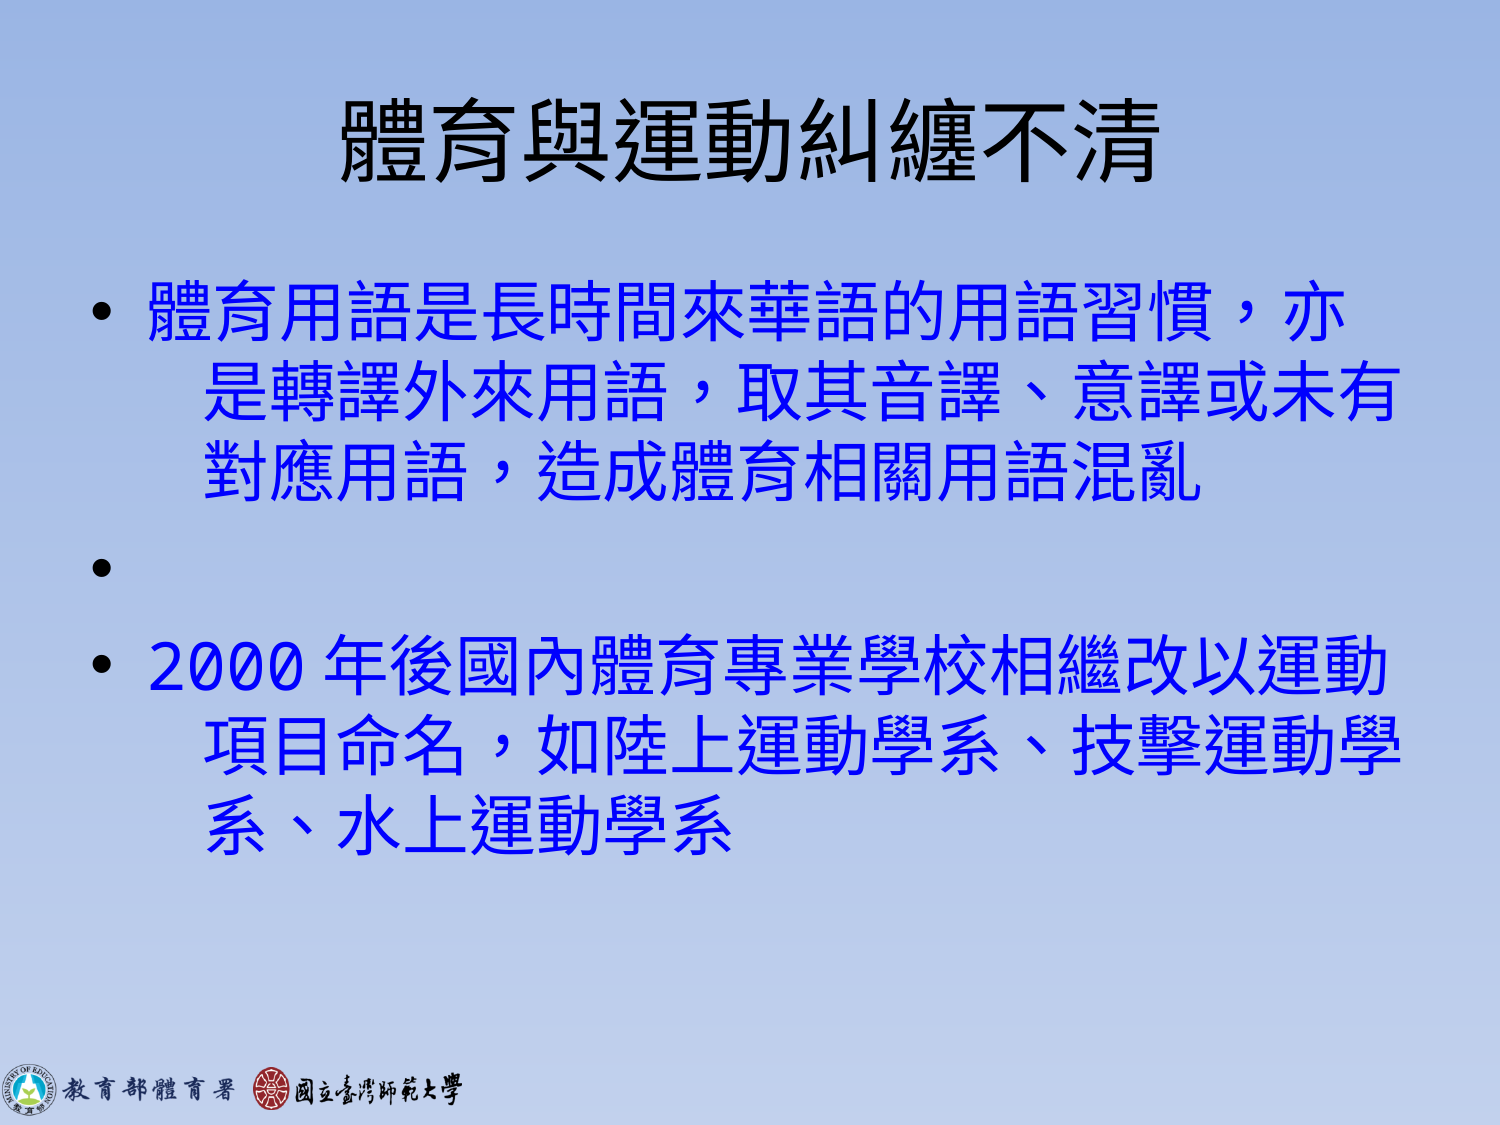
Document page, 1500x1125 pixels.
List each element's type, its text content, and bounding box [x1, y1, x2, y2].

list 體育用語是長時間來華語的用語習慣，亦是轉譯外來用語，取其音譯、意譯或未有對應用語，造成體育相關用語混亂 2000年後國內體育專業學校相繼改以運動項目命名，如陸上運動學系、技擊運動學系、水上運動學系 [75, 262, 1426, 1005]
title 體育與運動糾纏不清 [75, 45, 1426, 233]
